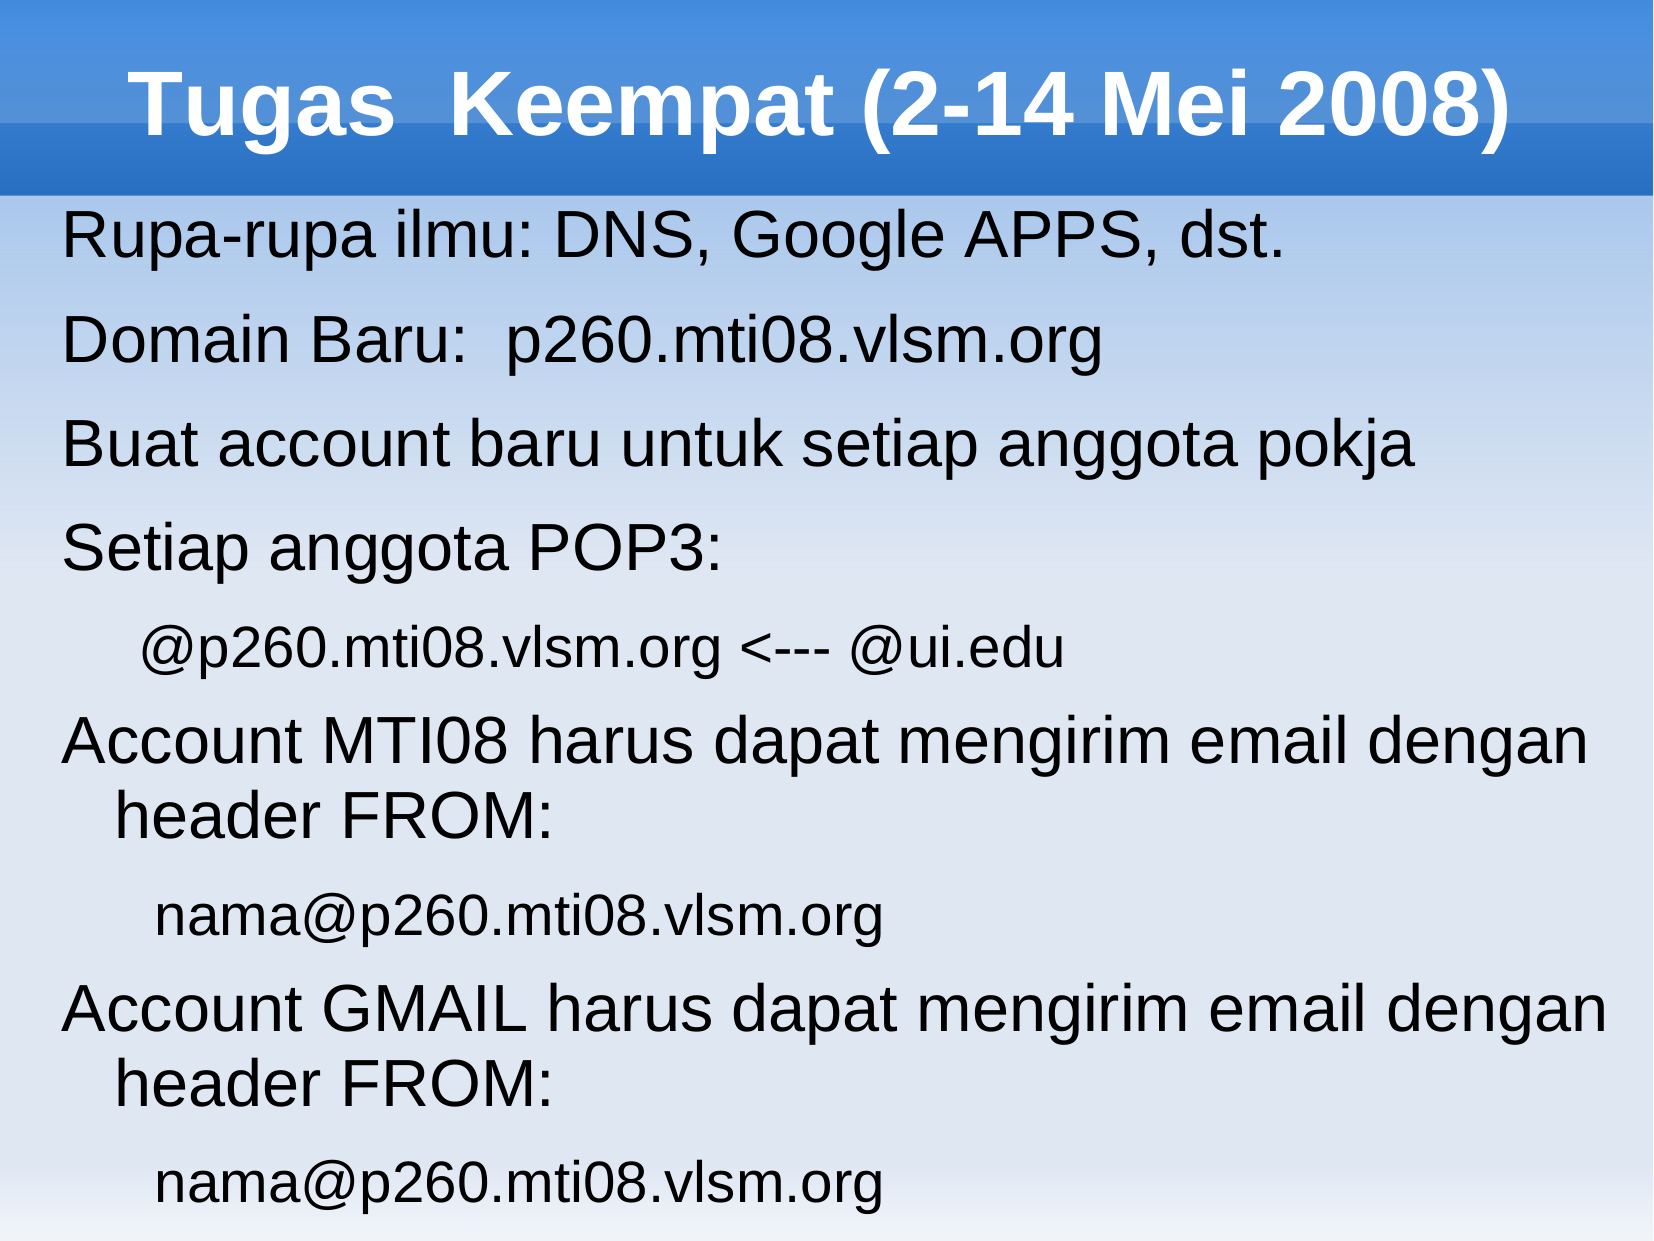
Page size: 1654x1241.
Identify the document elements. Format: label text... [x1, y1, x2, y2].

title Tugas Keempat (2-14 Mei 2008) [76, 7, 1565, 197]
picture [0, 0, 1654, 1241]
list Rupa-rupa ilmu: DNS, Google APPS, dst. Domain Baru: p260.mti08.vlsm.org Buat account baru untuk setiap anggota pokja Setiap anggota POP3: @p260.mti08.vlsm.org <--- @ui.edu Account MTI08 harus dapat mengirim email dengan header FROM: nama@p260.mti08.vlsm.org Account GMAIL harus dapat mengirim email dengan header FROM: nama@p260.mti08.vlsm.org [44, 197, 1629, 1216]
